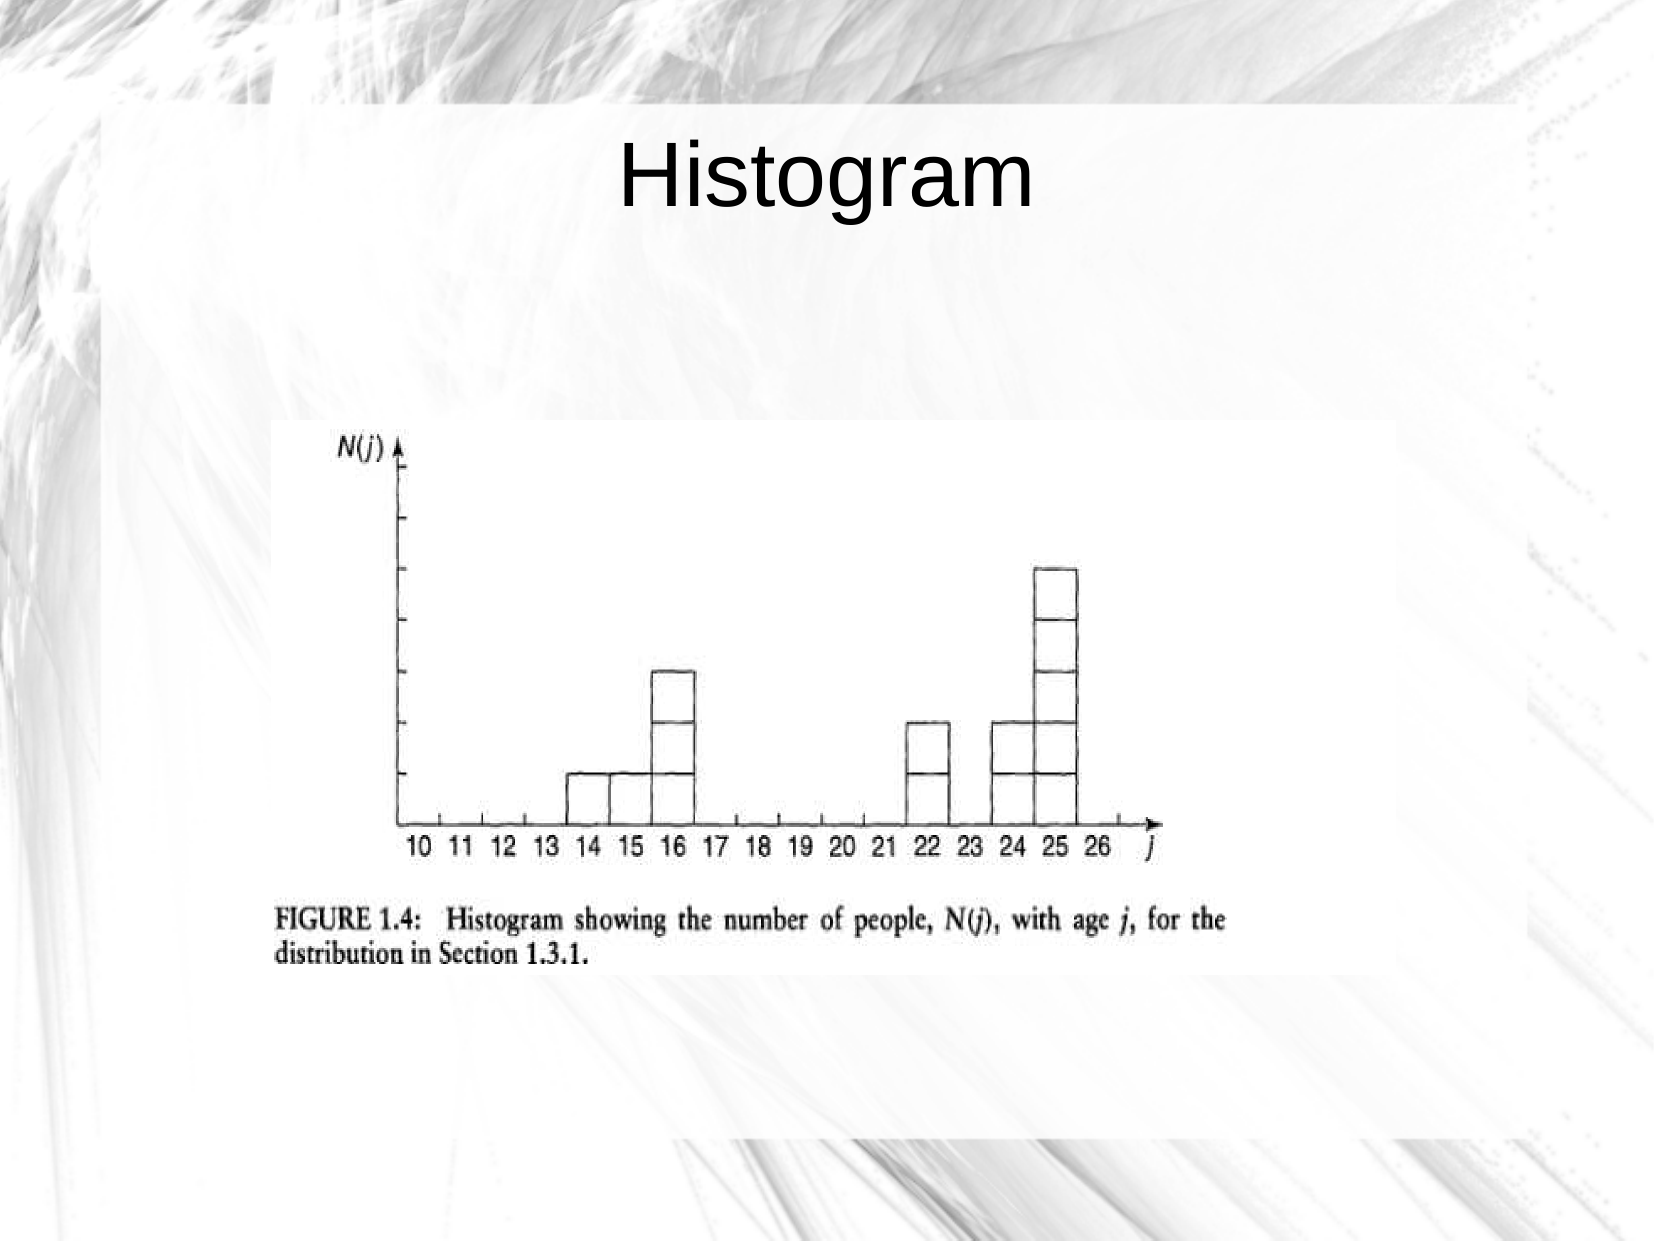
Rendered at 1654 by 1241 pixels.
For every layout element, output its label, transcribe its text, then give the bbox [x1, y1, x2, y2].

title Histogram [118, 88, 1536, 257]
picture [0, 0, 1654, 1241]
